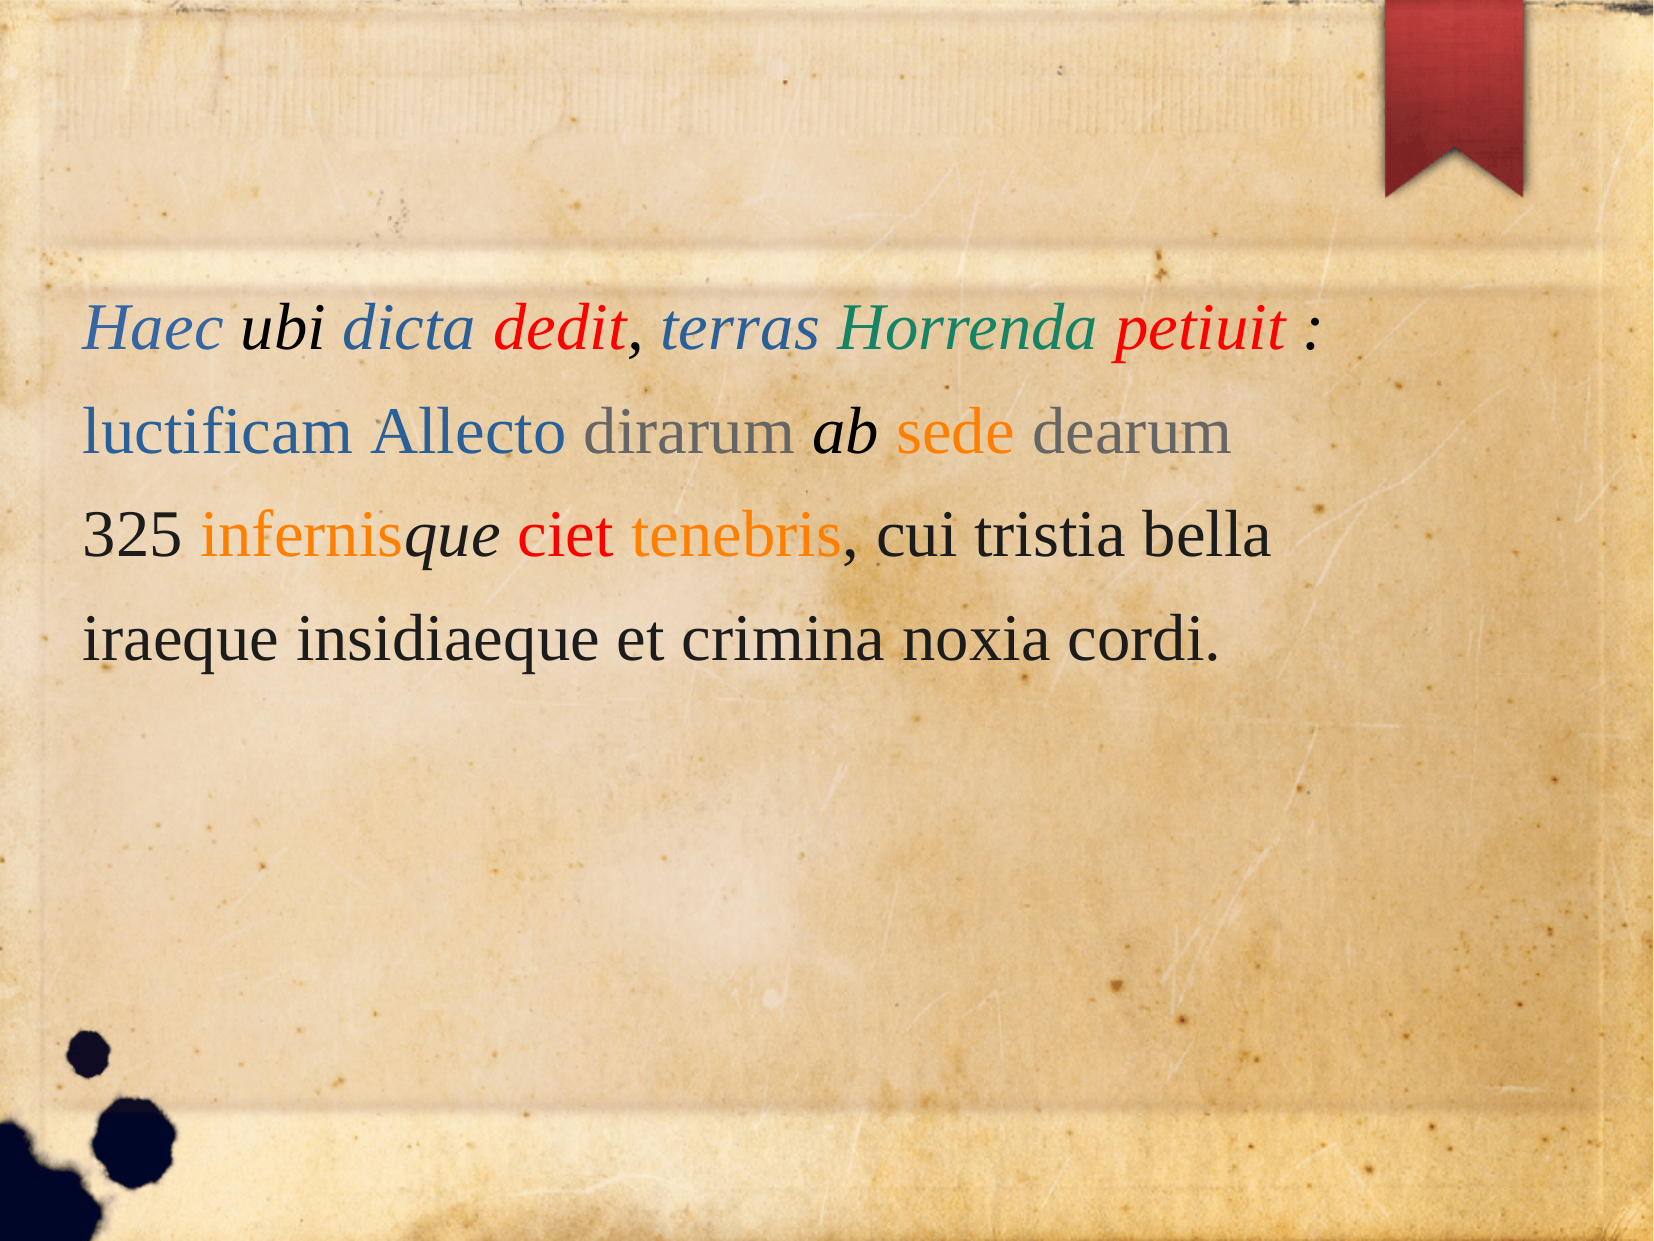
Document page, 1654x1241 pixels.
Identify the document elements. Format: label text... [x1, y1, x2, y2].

list Haec ubi dicta dedit, terras Horrenda petiuit : luctificam Allecto dirarum ab sede dearum 325 infernisque ciet tenebris, cui tristia bella iraeque insidiaeque et crimina noxia cordi. [82, 290, 1538, 1010]
picture [0, 0, 1654, 1241]
